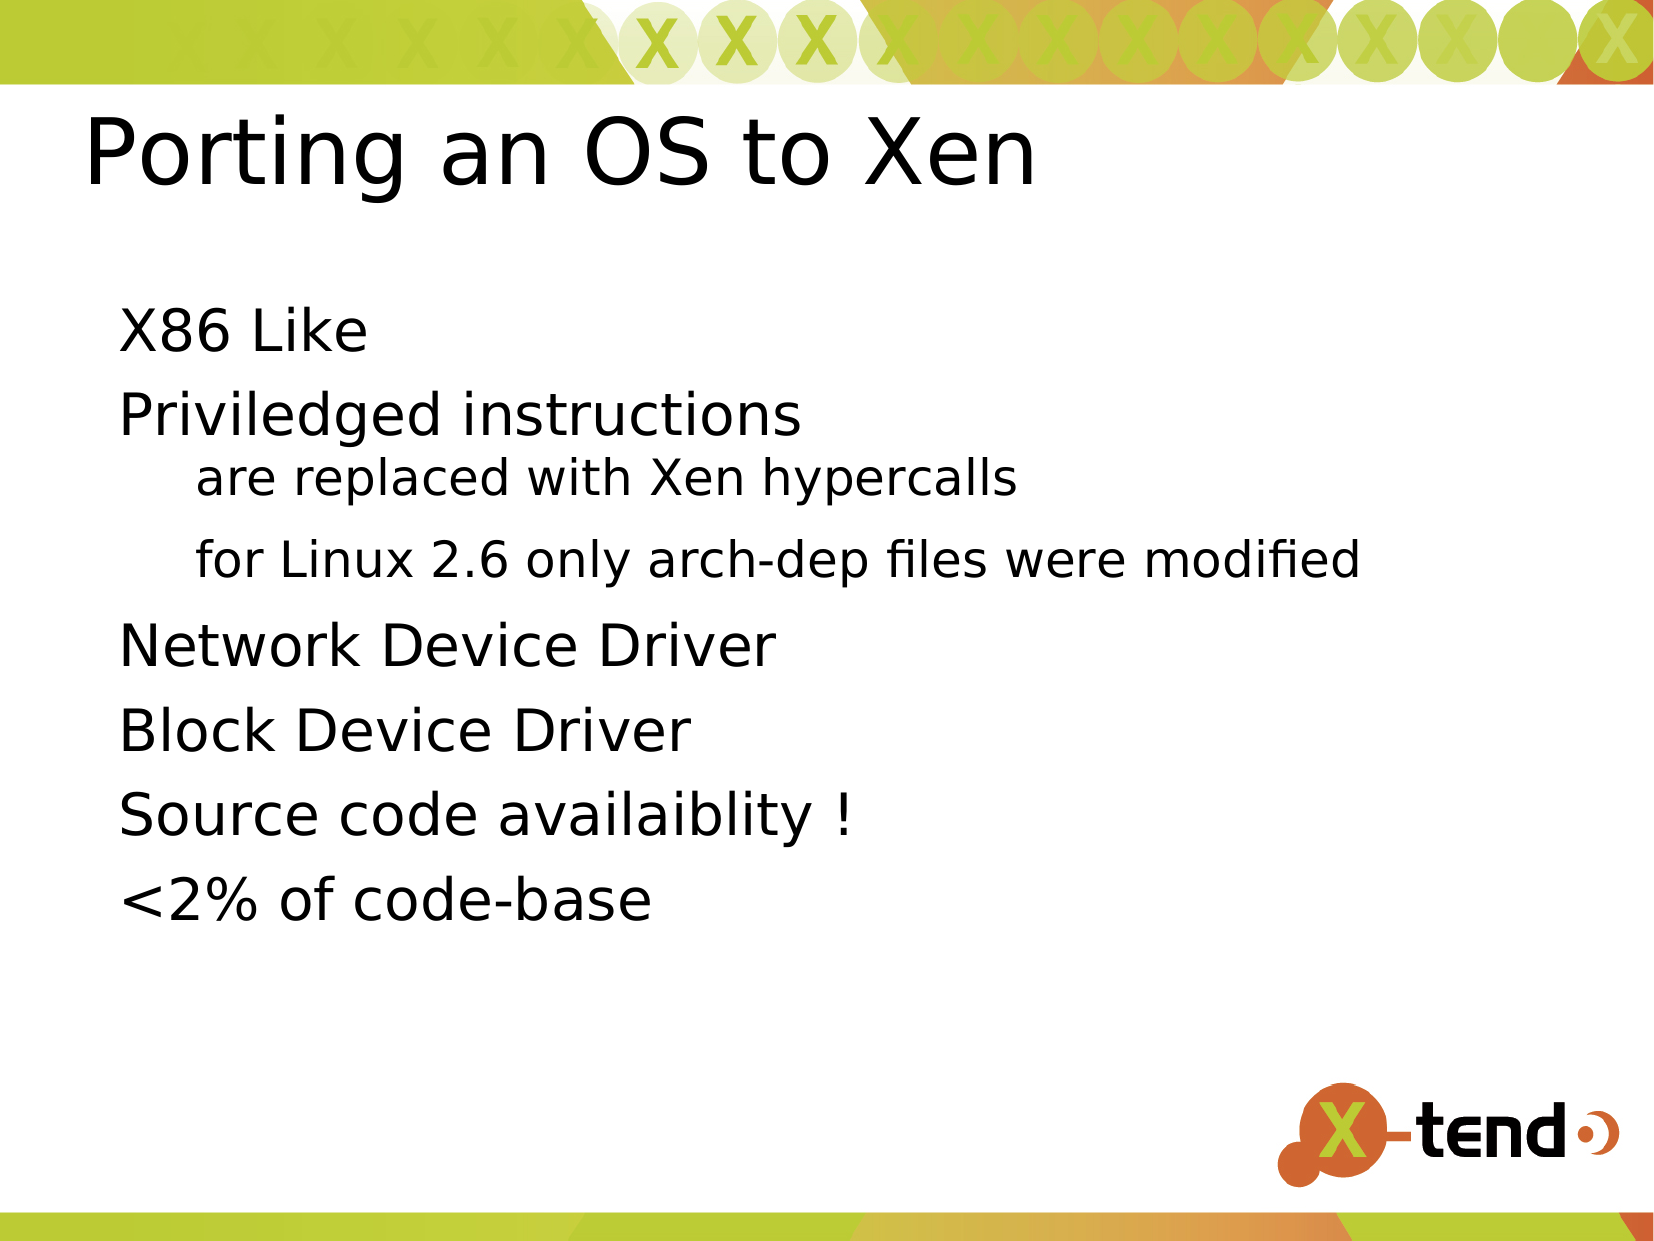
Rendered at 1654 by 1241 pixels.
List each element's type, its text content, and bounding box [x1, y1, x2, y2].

picture [0, 0, 1654, 1241]
list X86 Like Priviledged instructions are replaced with Xen hypercalls for Linux 2.6 only arch-dep files were modified Network Device Driver Block Device Driver Source code availaiblity ! <2% of code-base [86, 289, 1626, 1226]
title Porting an OS to Xen [82, 57, 1571, 249]
